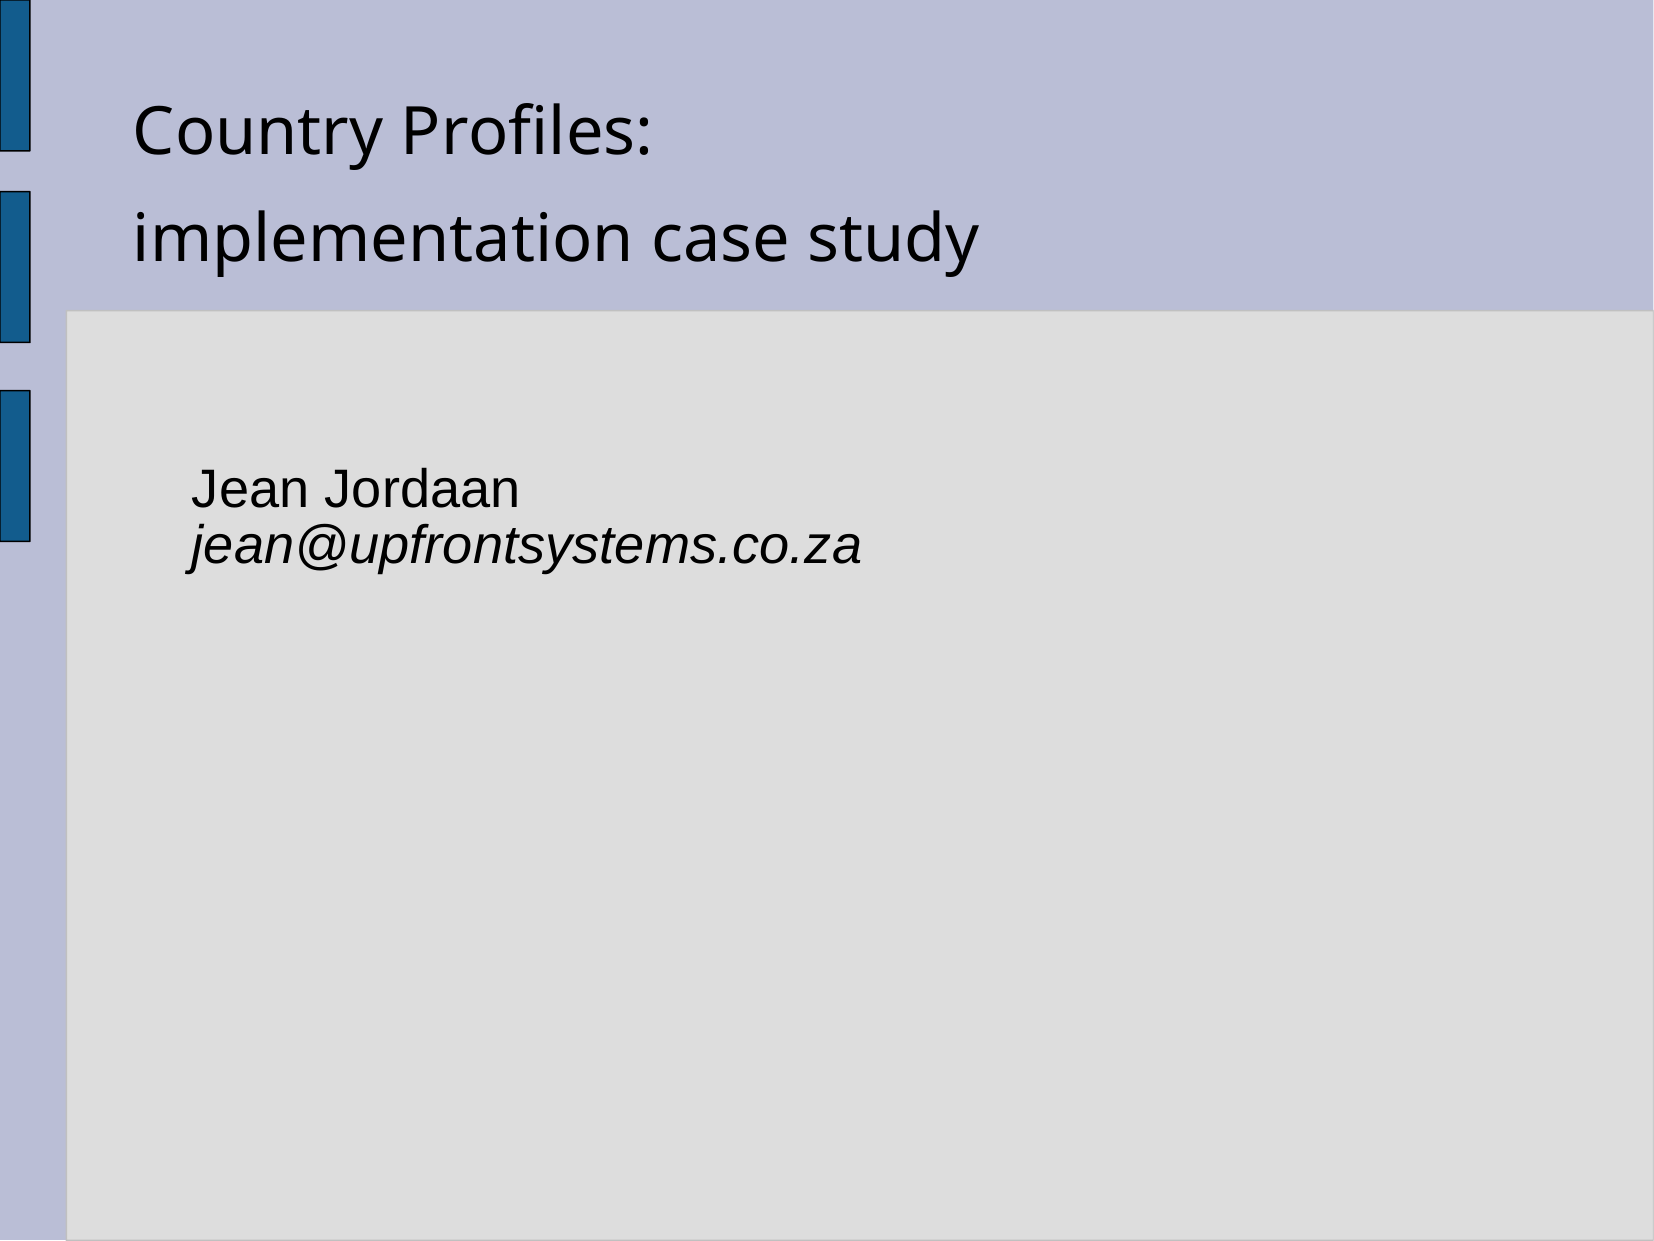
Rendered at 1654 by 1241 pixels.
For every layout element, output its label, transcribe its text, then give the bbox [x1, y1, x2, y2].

text_box Country Profiles: implementation case study [118, 59, 1359, 263]
text_box Jean Jordaan jean@upfrontsystems.co.za [177, 454, 973, 591]
